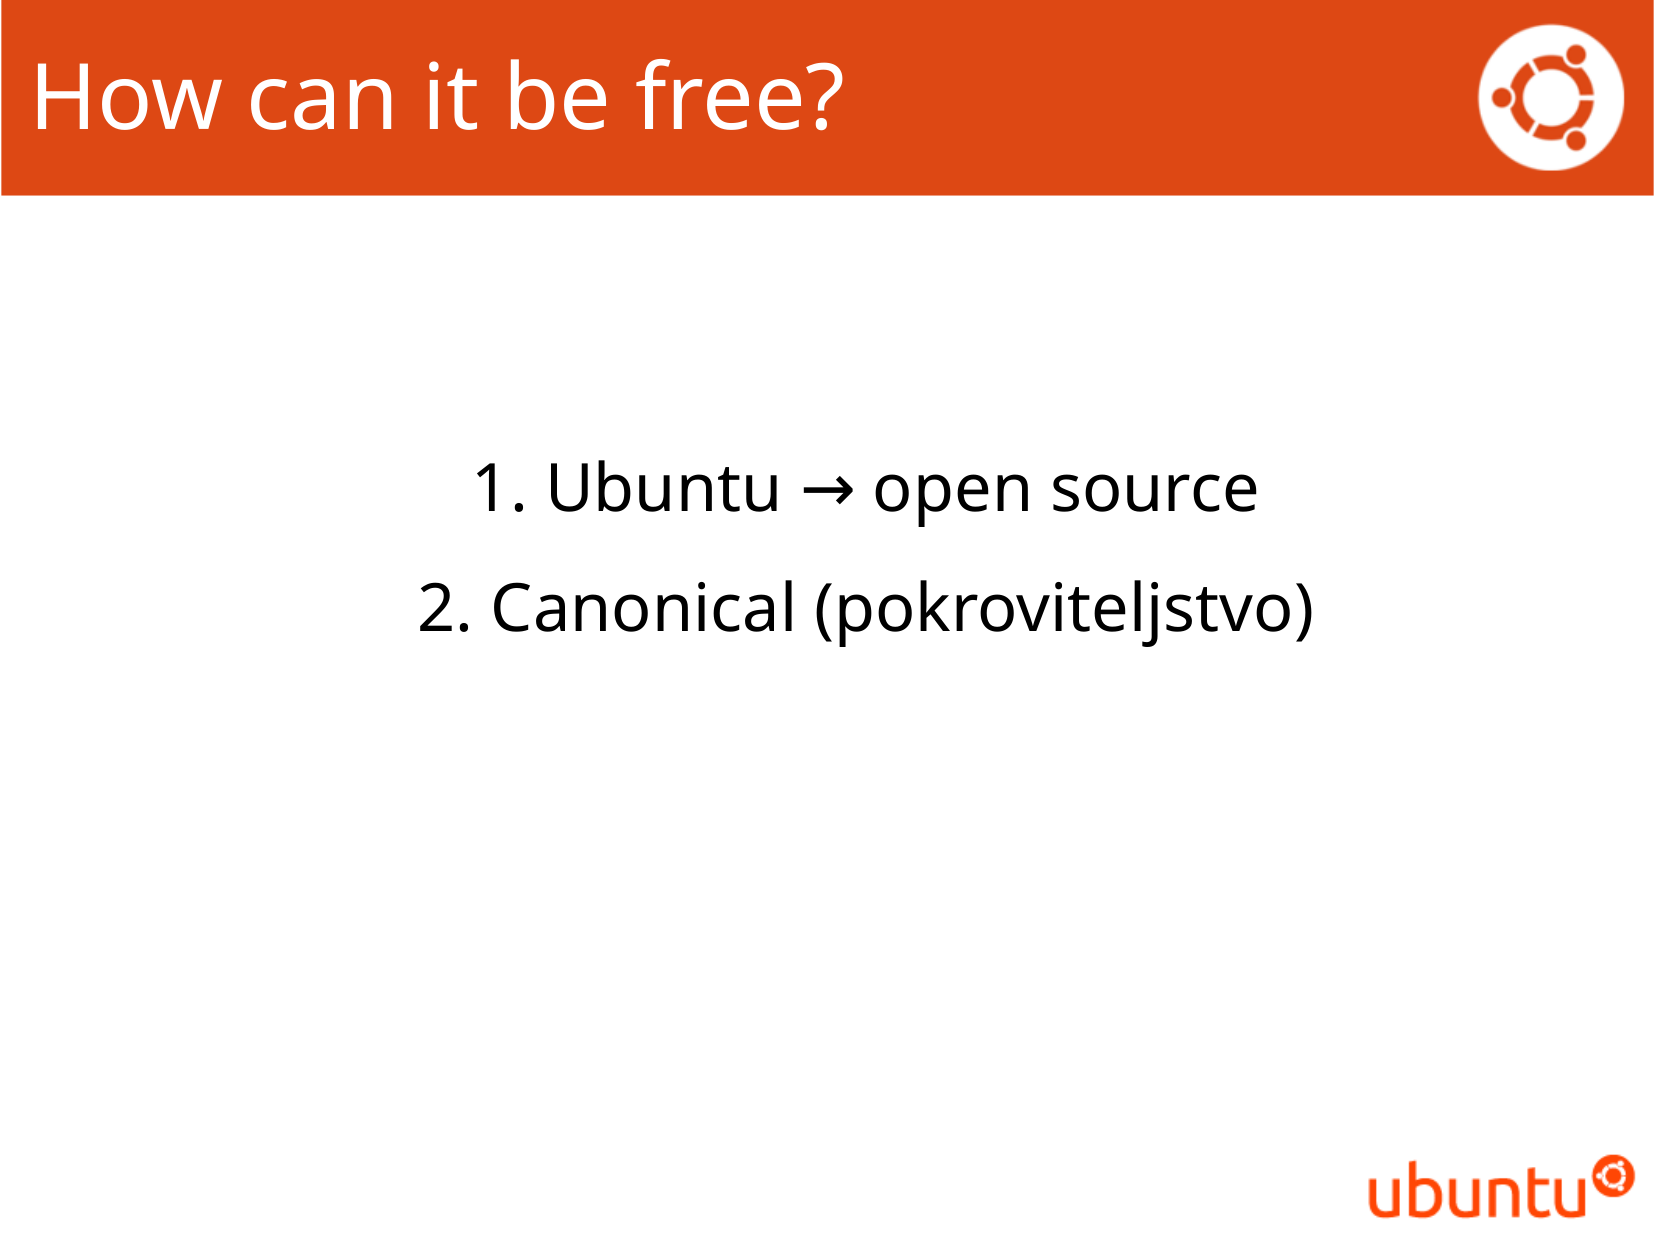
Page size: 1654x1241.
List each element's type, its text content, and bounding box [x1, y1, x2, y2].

picture [0, 0, 1654, 1241]
list 1. Ubuntu → open source 2. Canonical (pokroviteljstvo) [86, 440, 1576, 713]
title How can it be free? [29, 18, 1459, 170]
